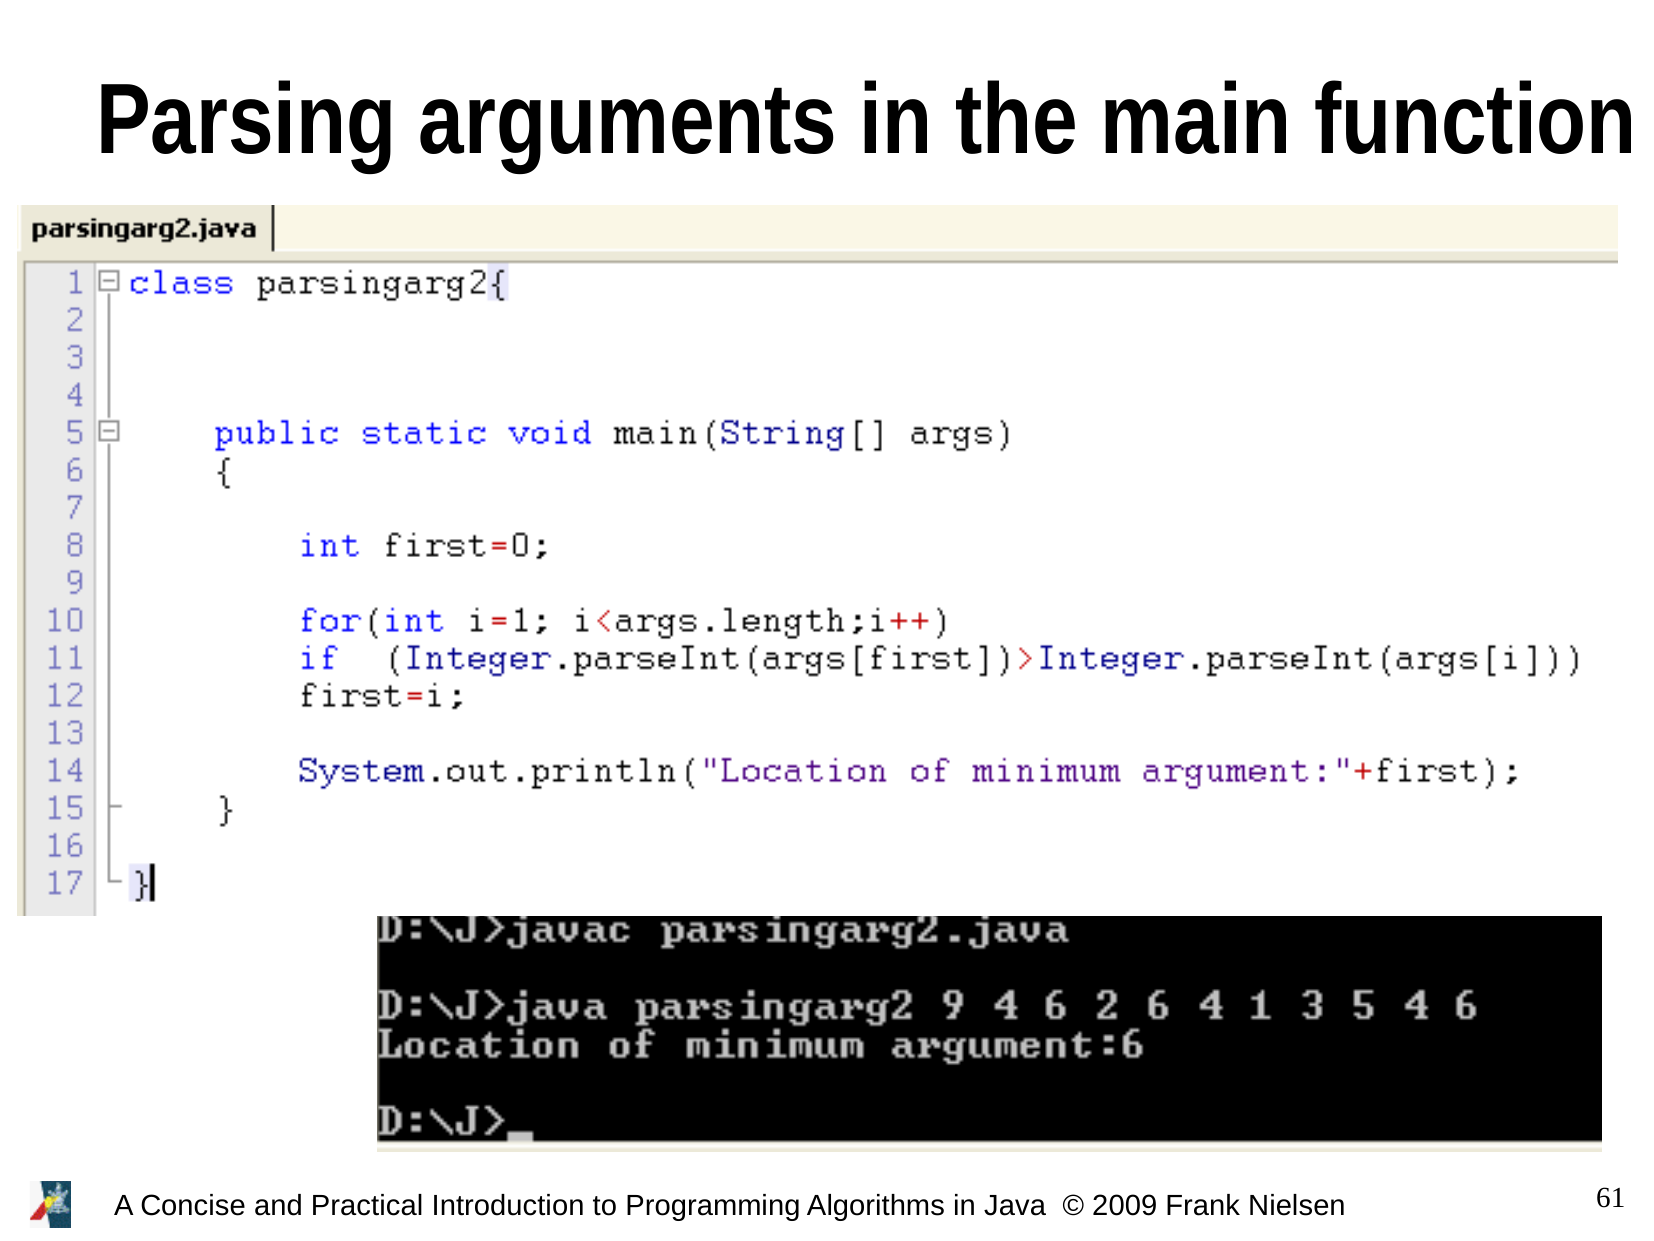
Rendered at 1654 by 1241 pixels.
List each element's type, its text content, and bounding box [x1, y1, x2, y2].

picture [29, 1181, 71, 1228]
text_box Parsing arguments in the main function [81, 53, 1654, 183]
picture [17, 205, 1618, 1152]
